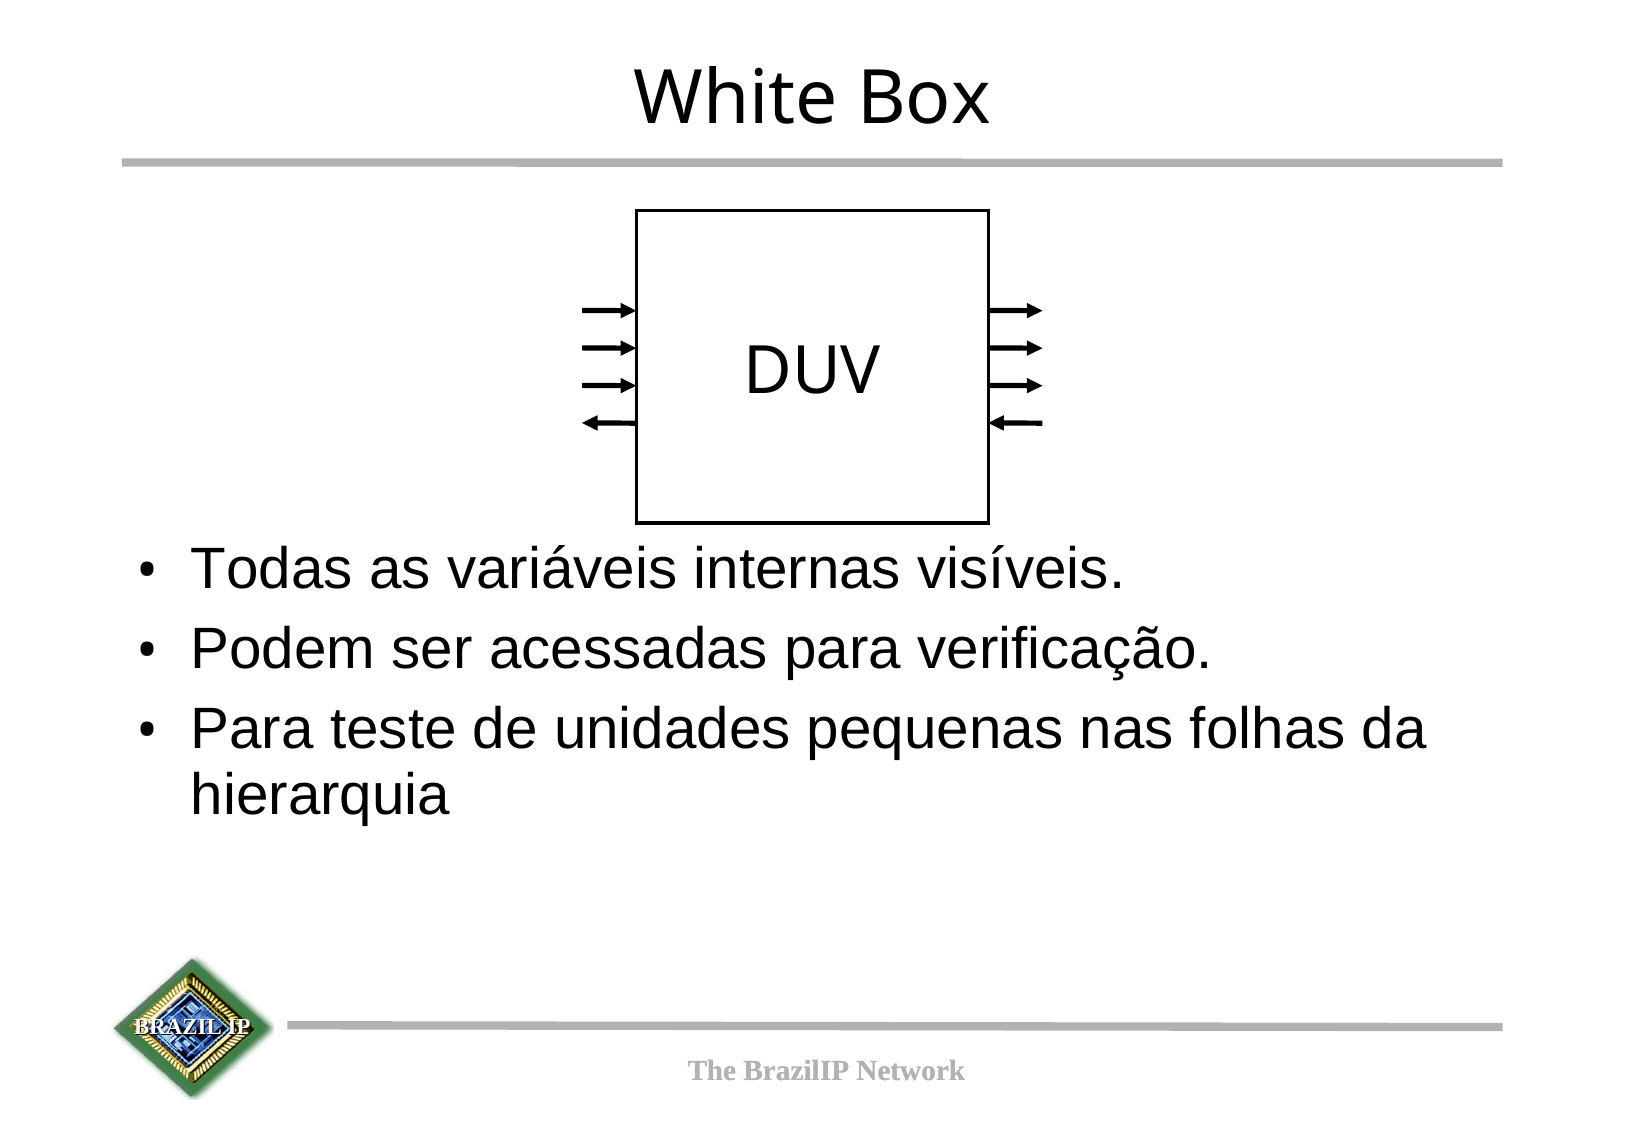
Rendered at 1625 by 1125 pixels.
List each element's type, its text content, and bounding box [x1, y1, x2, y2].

list Todas as variáveis internas visíveis. Podem ser acessadas para verificação. Para teste de unidades pequenas nas folhas da hierarquia [121, 527, 1488, 943]
picture [108, 953, 274, 1100]
title White Box [121, 41, 1503, 147]
text_box DUV [636, 210, 989, 523]
